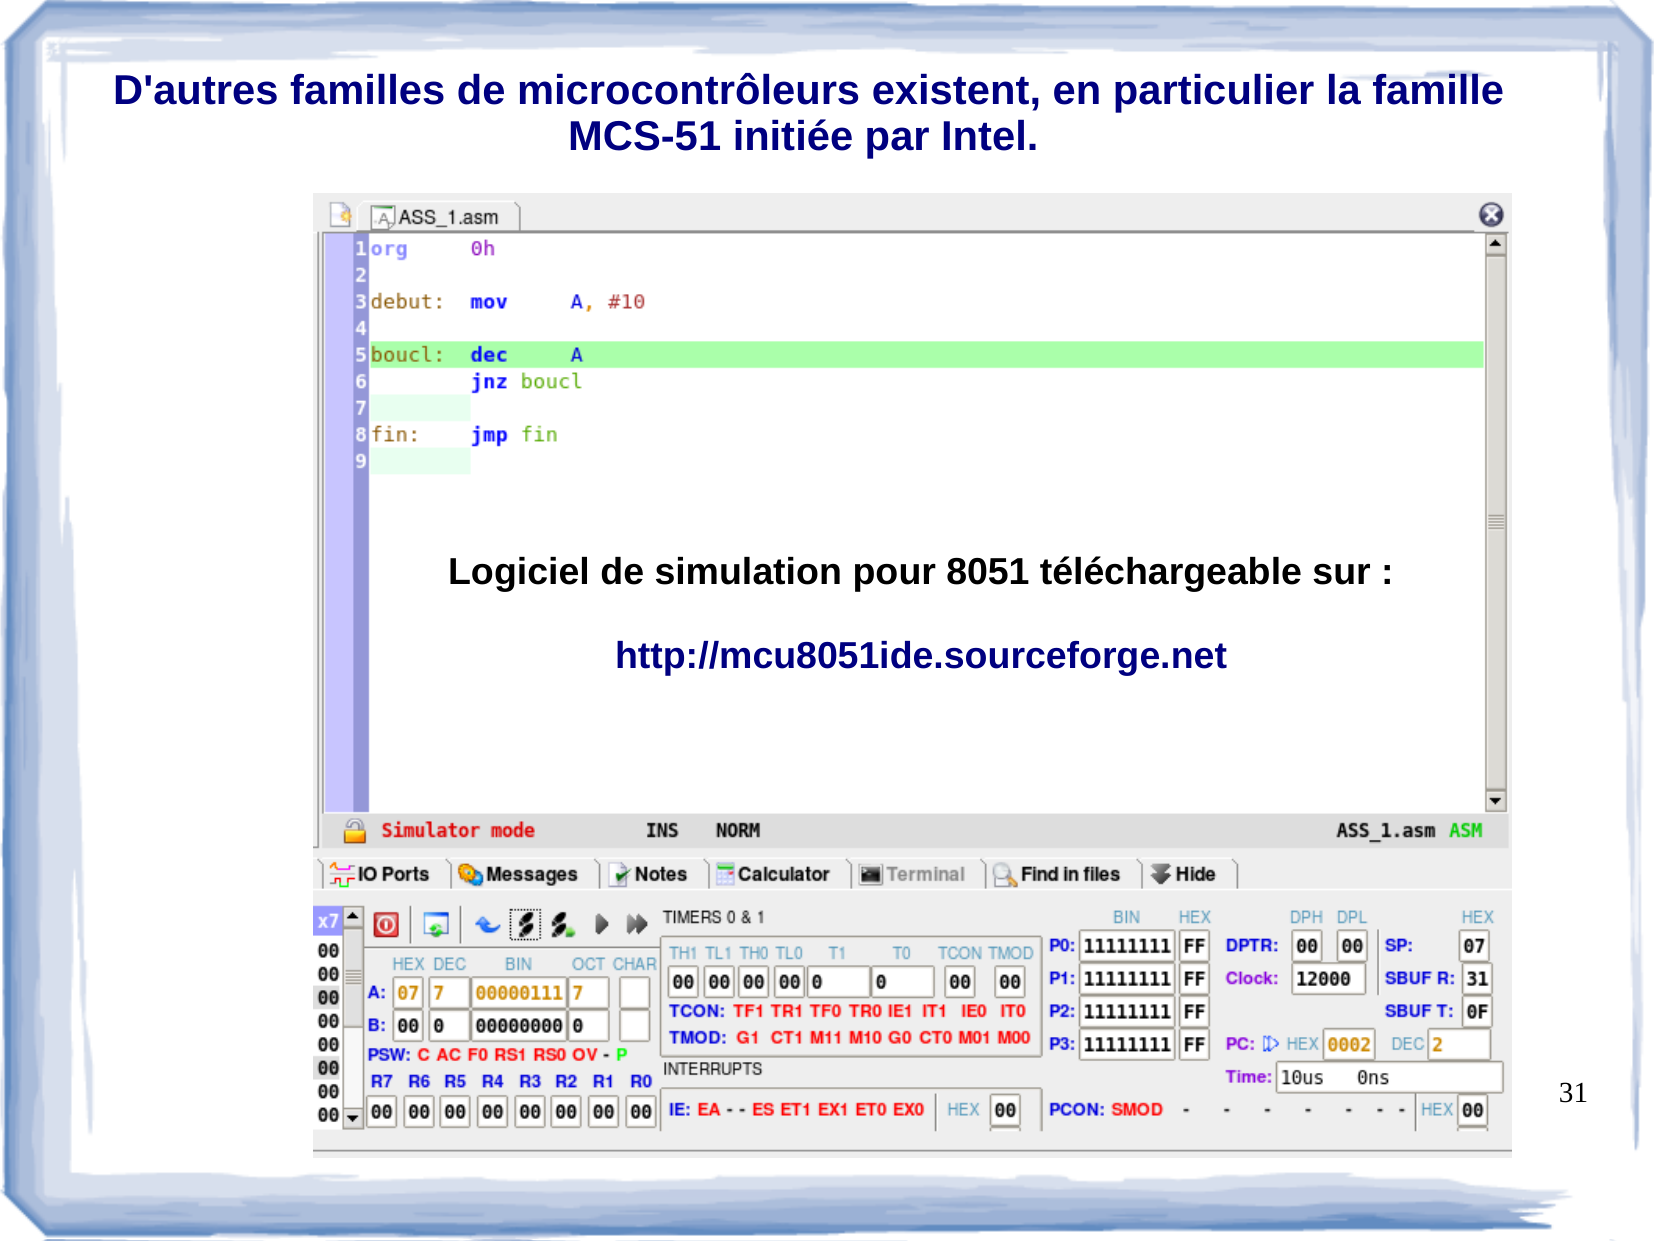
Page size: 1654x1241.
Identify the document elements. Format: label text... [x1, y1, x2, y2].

text_box D'autres familles de microcontrôleurs existent, en particulier la famille MCS-51 initiée par Intel. [82, 59, 1536, 167]
text_box Logiciel de simulation pour 8051 téléchargeable sur : http://mcu8051ide.sourceforge.net [425, 543, 1418, 769]
picture [0, 0, 1654, 1241]
